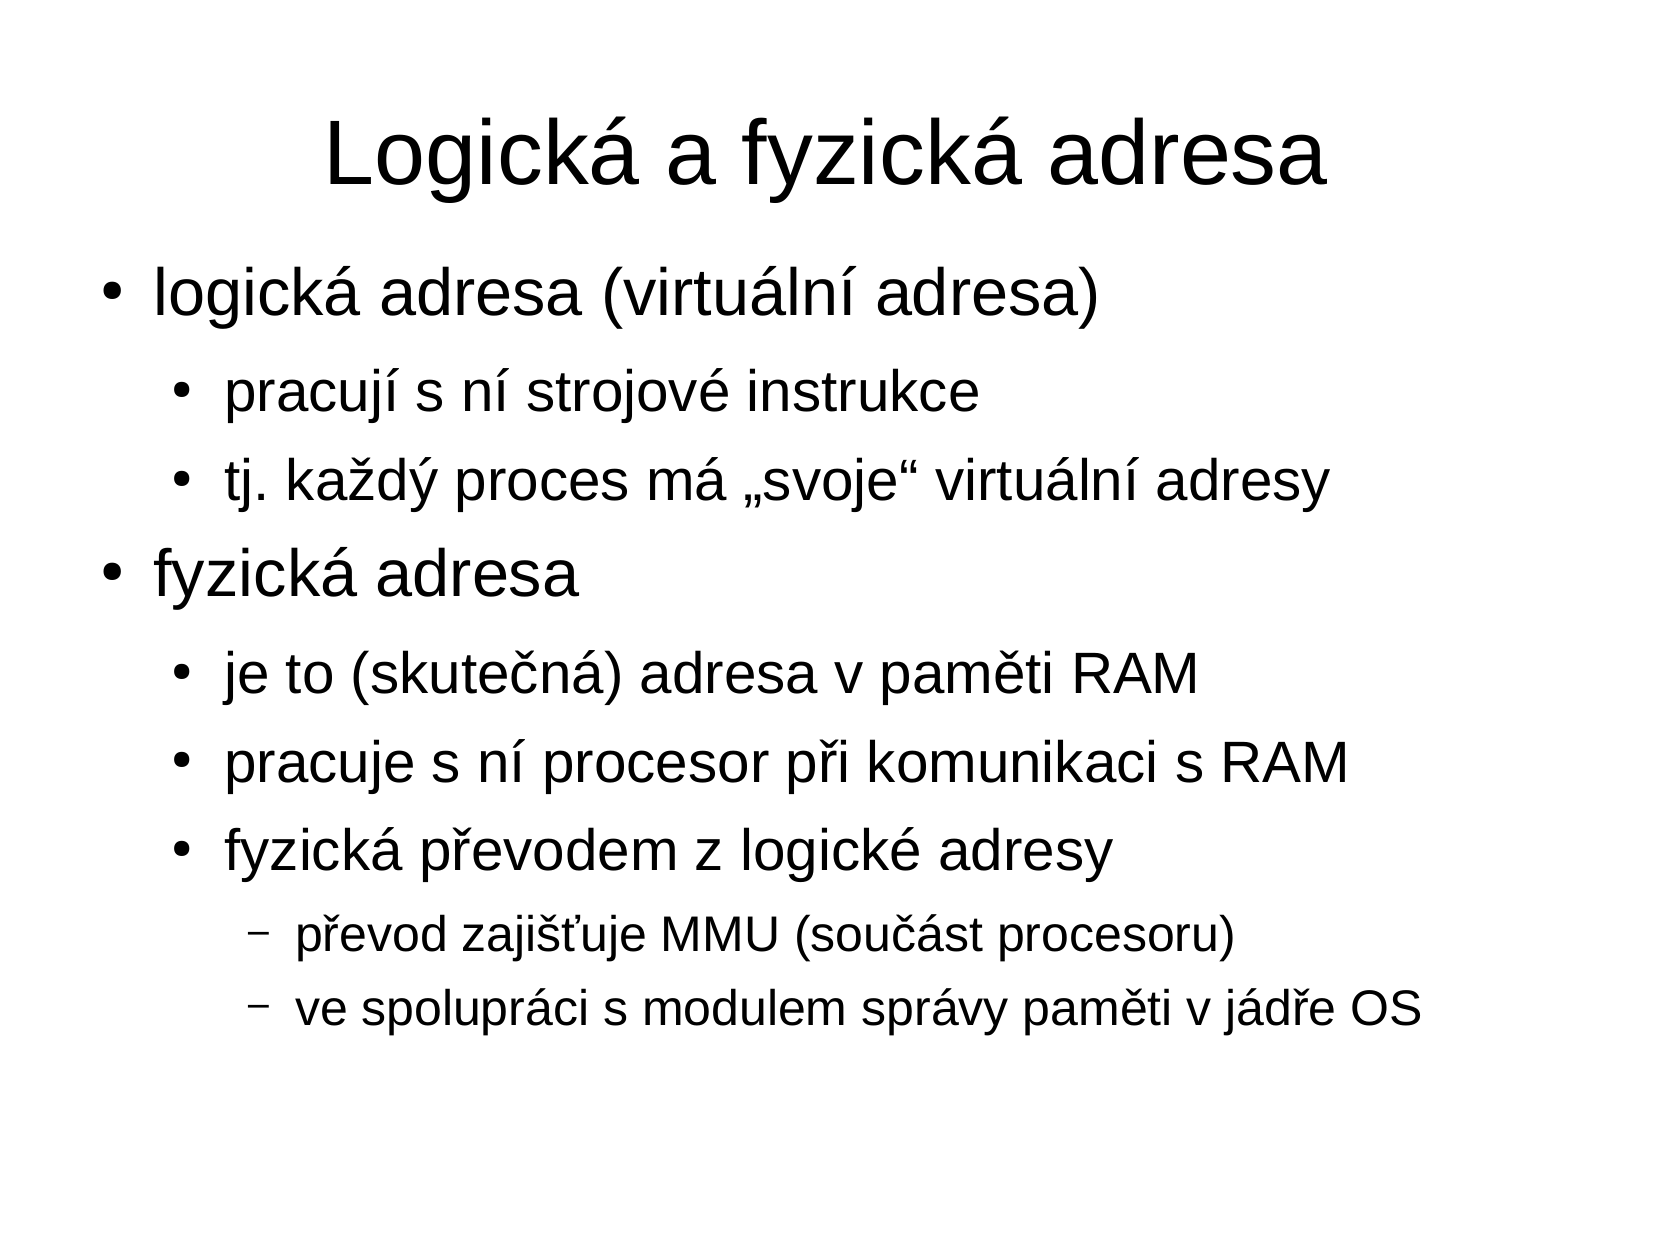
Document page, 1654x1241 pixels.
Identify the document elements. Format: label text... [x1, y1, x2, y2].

title Logická a fyzická adresa [82, 56, 1571, 250]
list logická adresa (virtuální adresa) pracují s ní strojové instrukce tj. každý proces má „svoje“ virtuální adresy fyzická adresa je to (skutečná) adresa v paměti RAM pracuje s ní procesor při komunikaci s RAM fyzická převodem z logické adresy převod zajišťuje MMU (součást procesoru) ve spolupráci s modulem správy paměti v jádře OS [82, 254, 1571, 1059]
